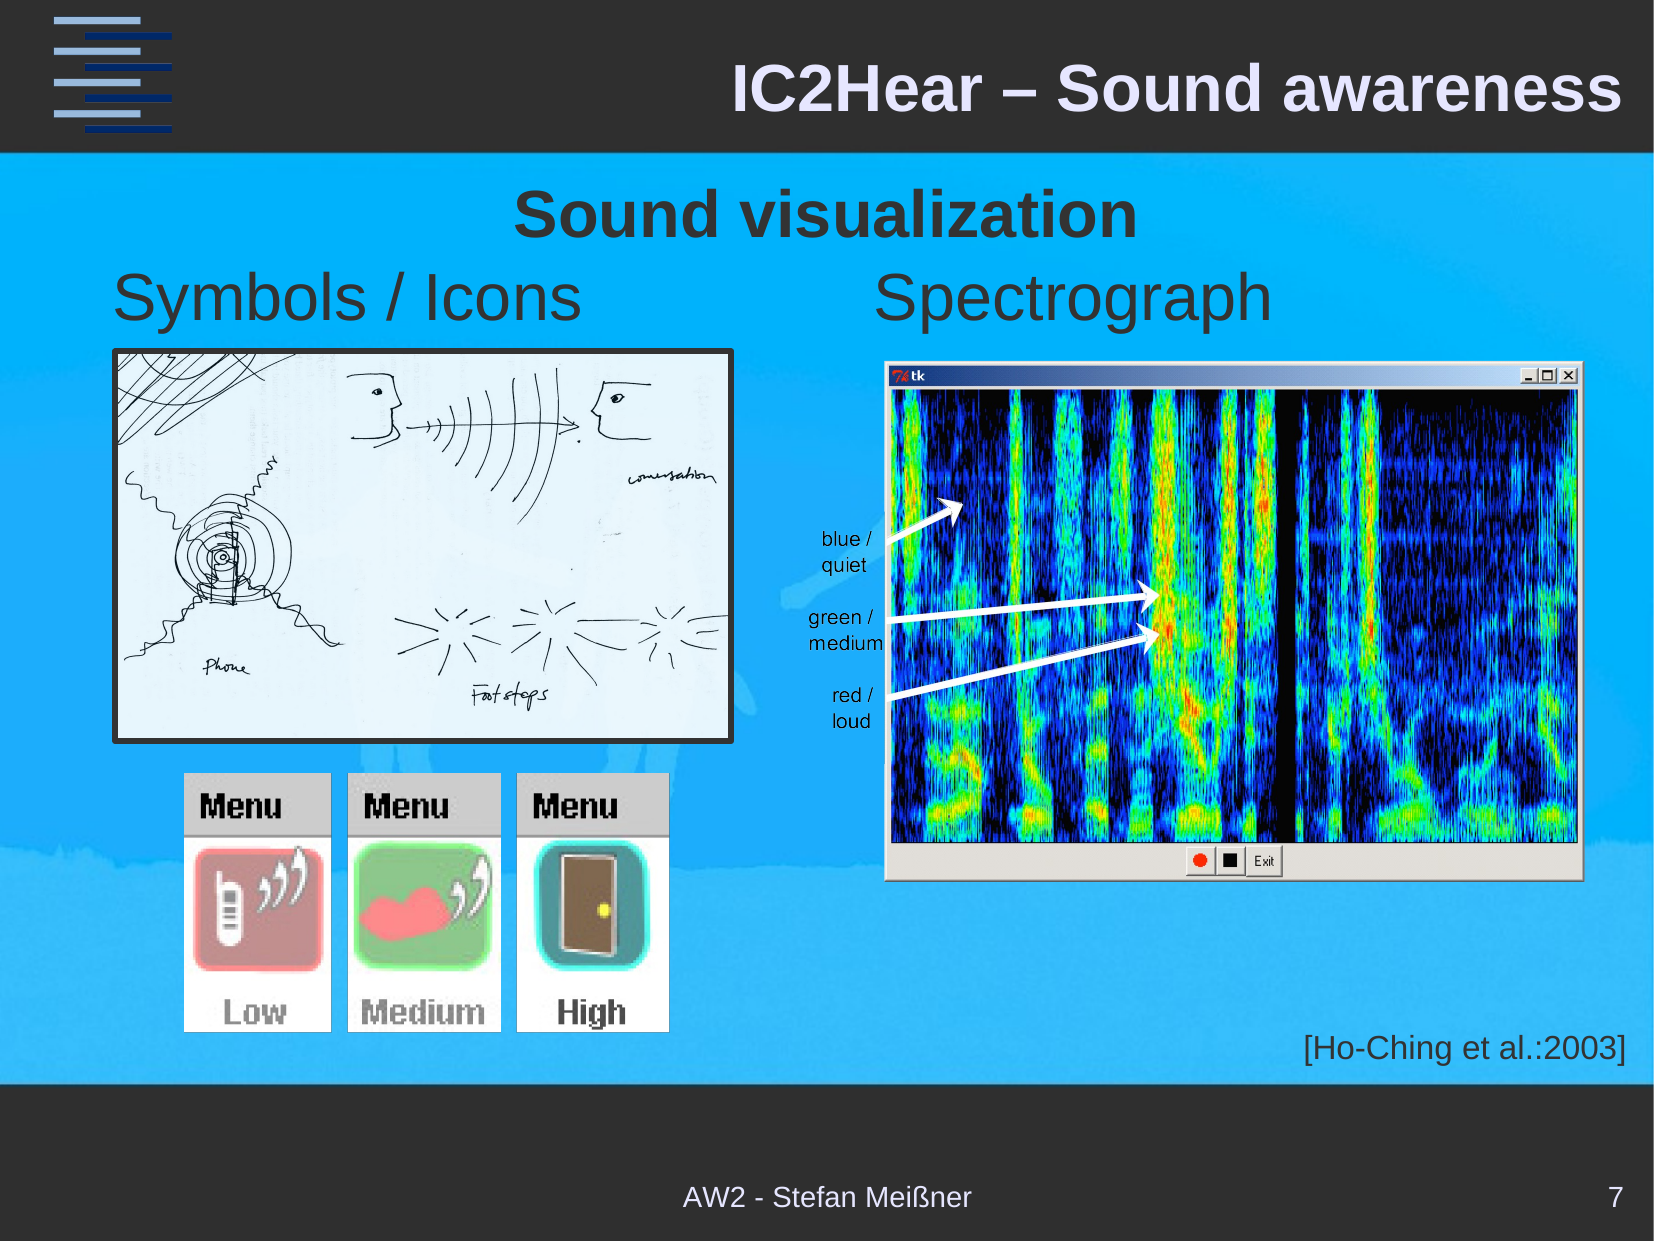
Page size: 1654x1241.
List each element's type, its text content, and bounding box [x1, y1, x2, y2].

list Sound visualization [29, 177, 1625, 266]
text_box [Ho-Ching et al.:2003] [1110, 1022, 1642, 1075]
picture [0, 0, 1654, 272]
list Spectrograph [856, 259, 1625, 1058]
title IC2Hear – Sound awareness [29, 29, 1625, 148]
picture [0, 361, 1654, 1241]
list Symbols / Icons [94, 259, 739, 1058]
